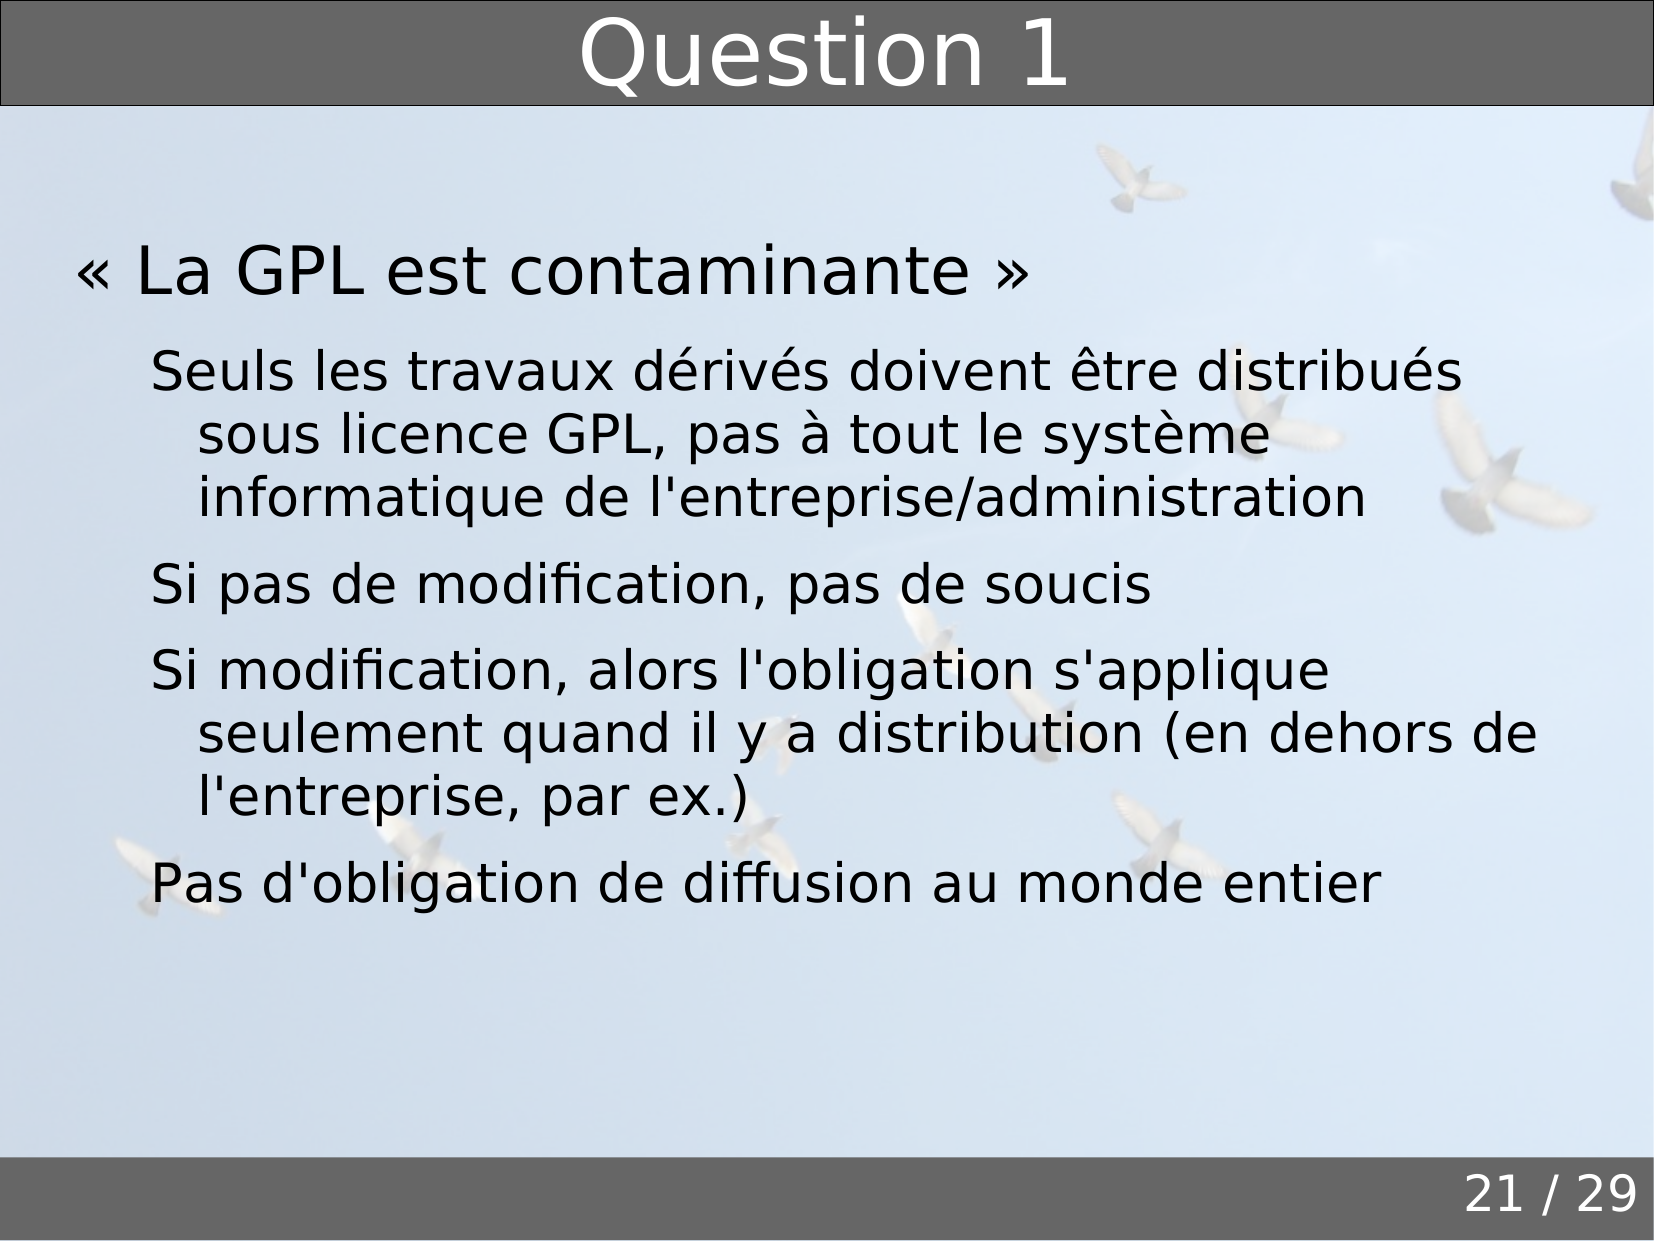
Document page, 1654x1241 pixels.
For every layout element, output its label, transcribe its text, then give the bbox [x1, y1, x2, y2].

title Question 1 [0, 0, 1654, 108]
list « La GPL est contaminante » Seuls les travaux dérivés doivent être distribués sous licence GPL, pas à tout le système informatique de l'entreprise/administration Si pas de modification, pas de soucis Si modification, alors l'obligation s'applique seulement quand il y a distribution (en dehors de l'entreprise, par ex.) Pas d'obligation de diffusion au monde entier [56, 232, 1595, 1037]
